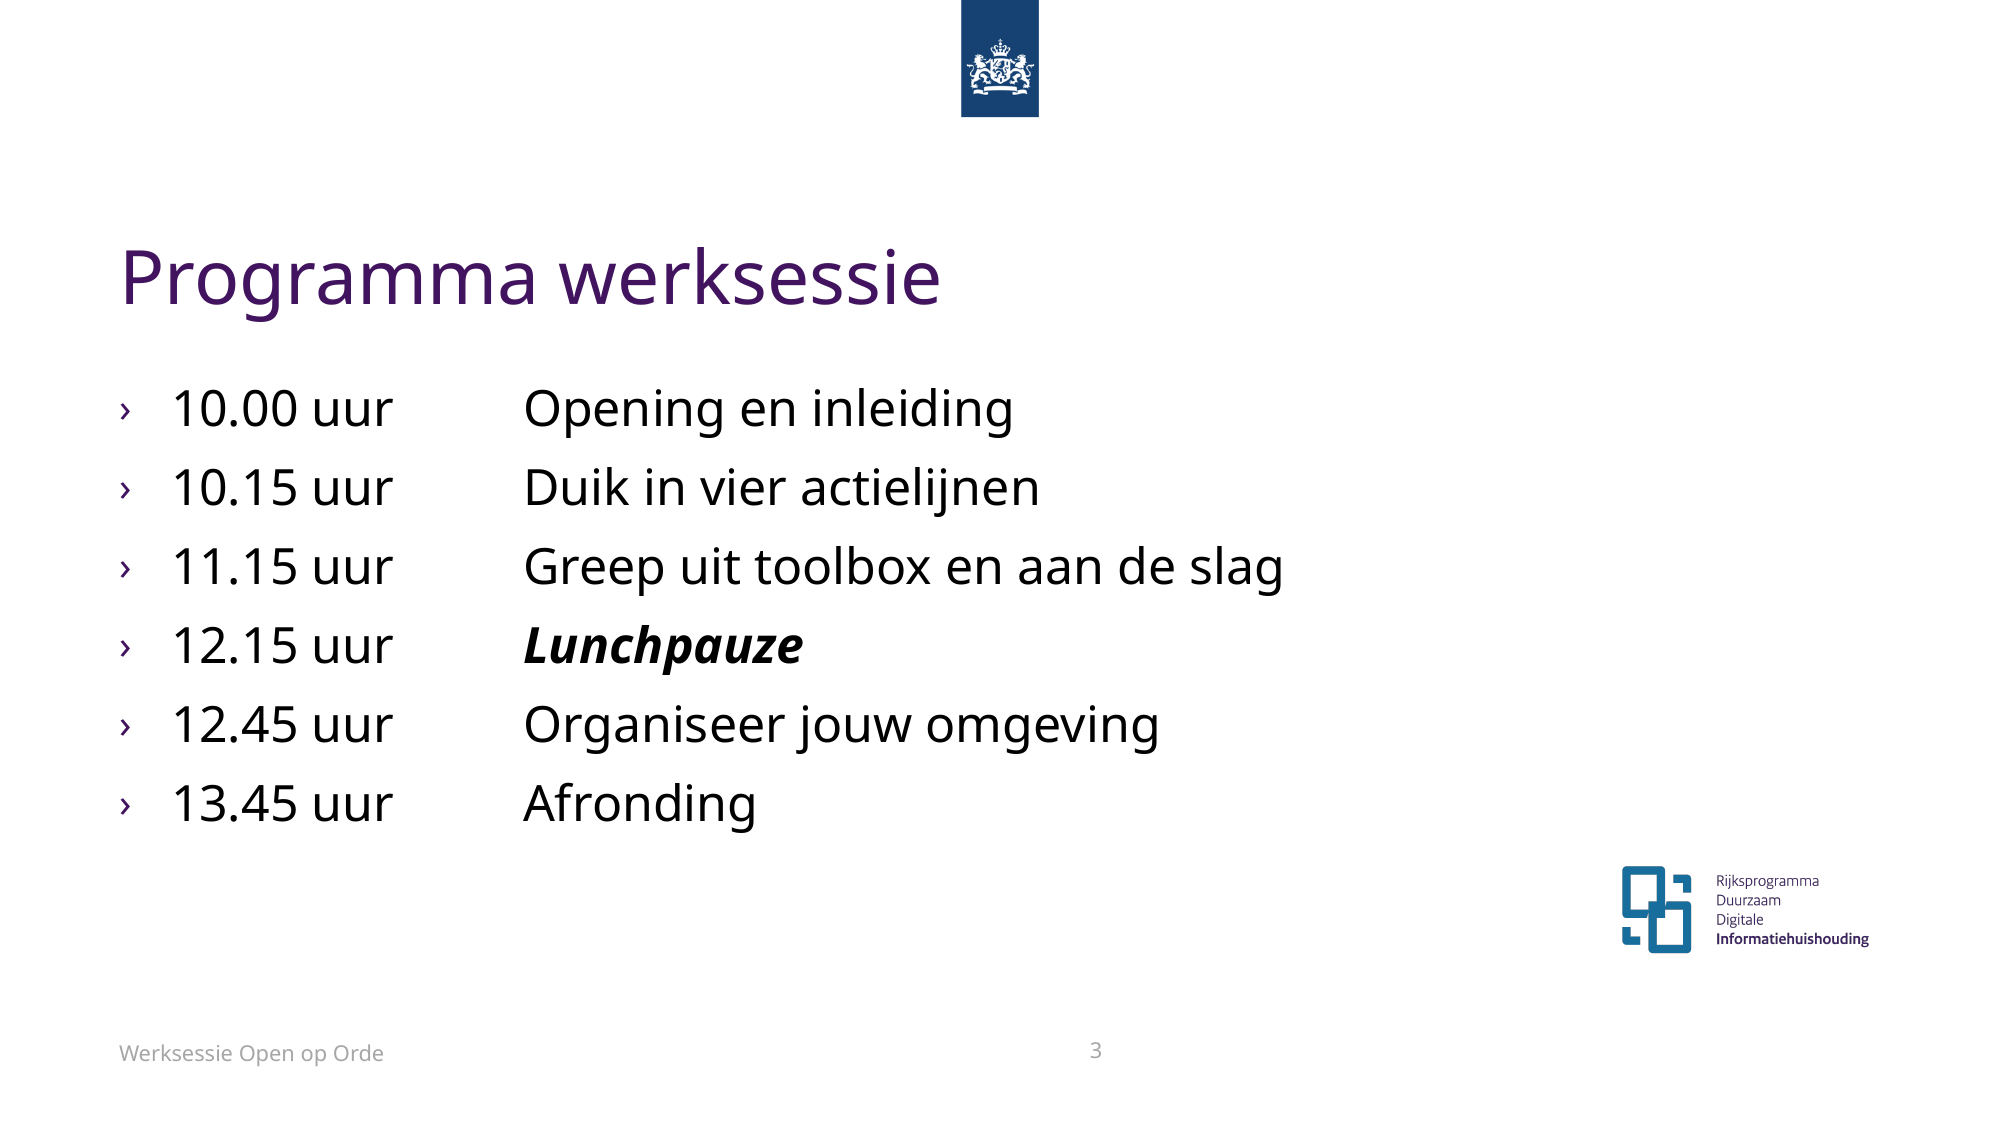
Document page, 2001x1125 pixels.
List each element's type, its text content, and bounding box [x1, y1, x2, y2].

title Programma werksessie [104, 172, 1897, 329]
text_box Werksessie Open op Orde [104, 1020, 925, 1074]
text_box 3 [1074, 1020, 1897, 1074]
list 10.00 uur Opening en inleiding 10.15 uur Duik in vier actielijnen 11.15 uur Greep uit toolbox en aan de slag 12.15 uur Lunchpauze 12.45 uur Organiseer jouw omgeving 13.45 uur Afronding [104, 375, 1897, 1021]
